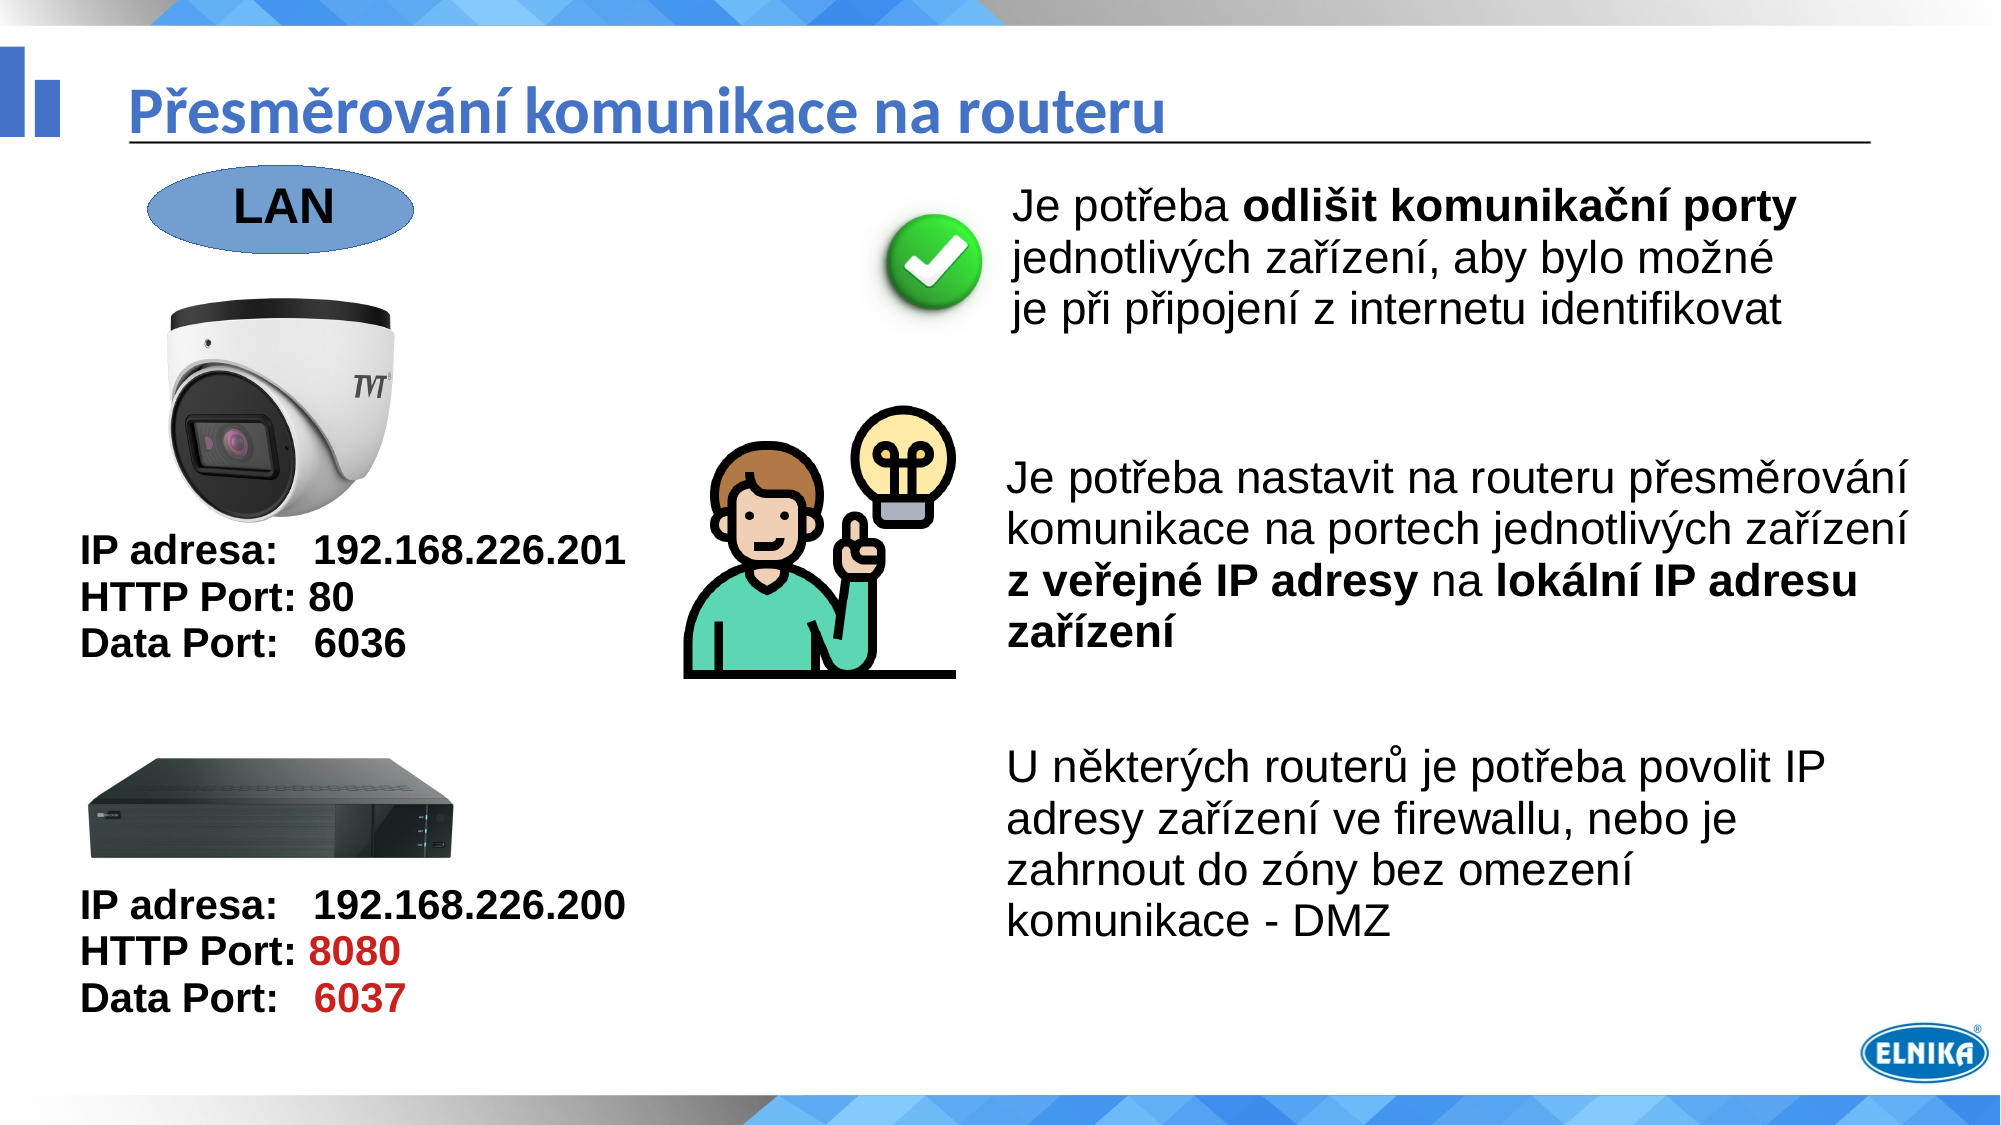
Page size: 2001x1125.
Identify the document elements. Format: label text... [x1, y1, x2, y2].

text_box [147, 165, 369, 254]
text_box IP adresa: 192.168.226.200 HTTP Port: 8080 Data Port: 6037 [64, 874, 656, 1075]
text_box LAN [218, 171, 378, 243]
text_box [378, 179, 414, 240]
text_box Je potřeba nastavit na routeru přesměrování komunikace na portech jednotlivých zařízení z veřejné IP adresy na lokální IP adresu zařízení [986, 438, 1932, 722]
text_box U některých routerů je potřeba povolit IP adresy zařízení ve firewallu, nebo je zahrnout do zóny bez omezení komunikace - DMZ [986, 728, 1902, 960]
text_box IP adresa: 192.168.226.201 HTTP Port: 80 Data Port: 6036 [64, 519, 656, 721]
text_box Přesměrování komunikace na routeru [78, 58, 1211, 154]
text_box Je potřeba odlišit komunikační porty jednotlivých zařízení, aby bylo možné je při připojení z internetu identifikovat [992, 167, 1902, 348]
picture [0, 0, 2001, 1125]
